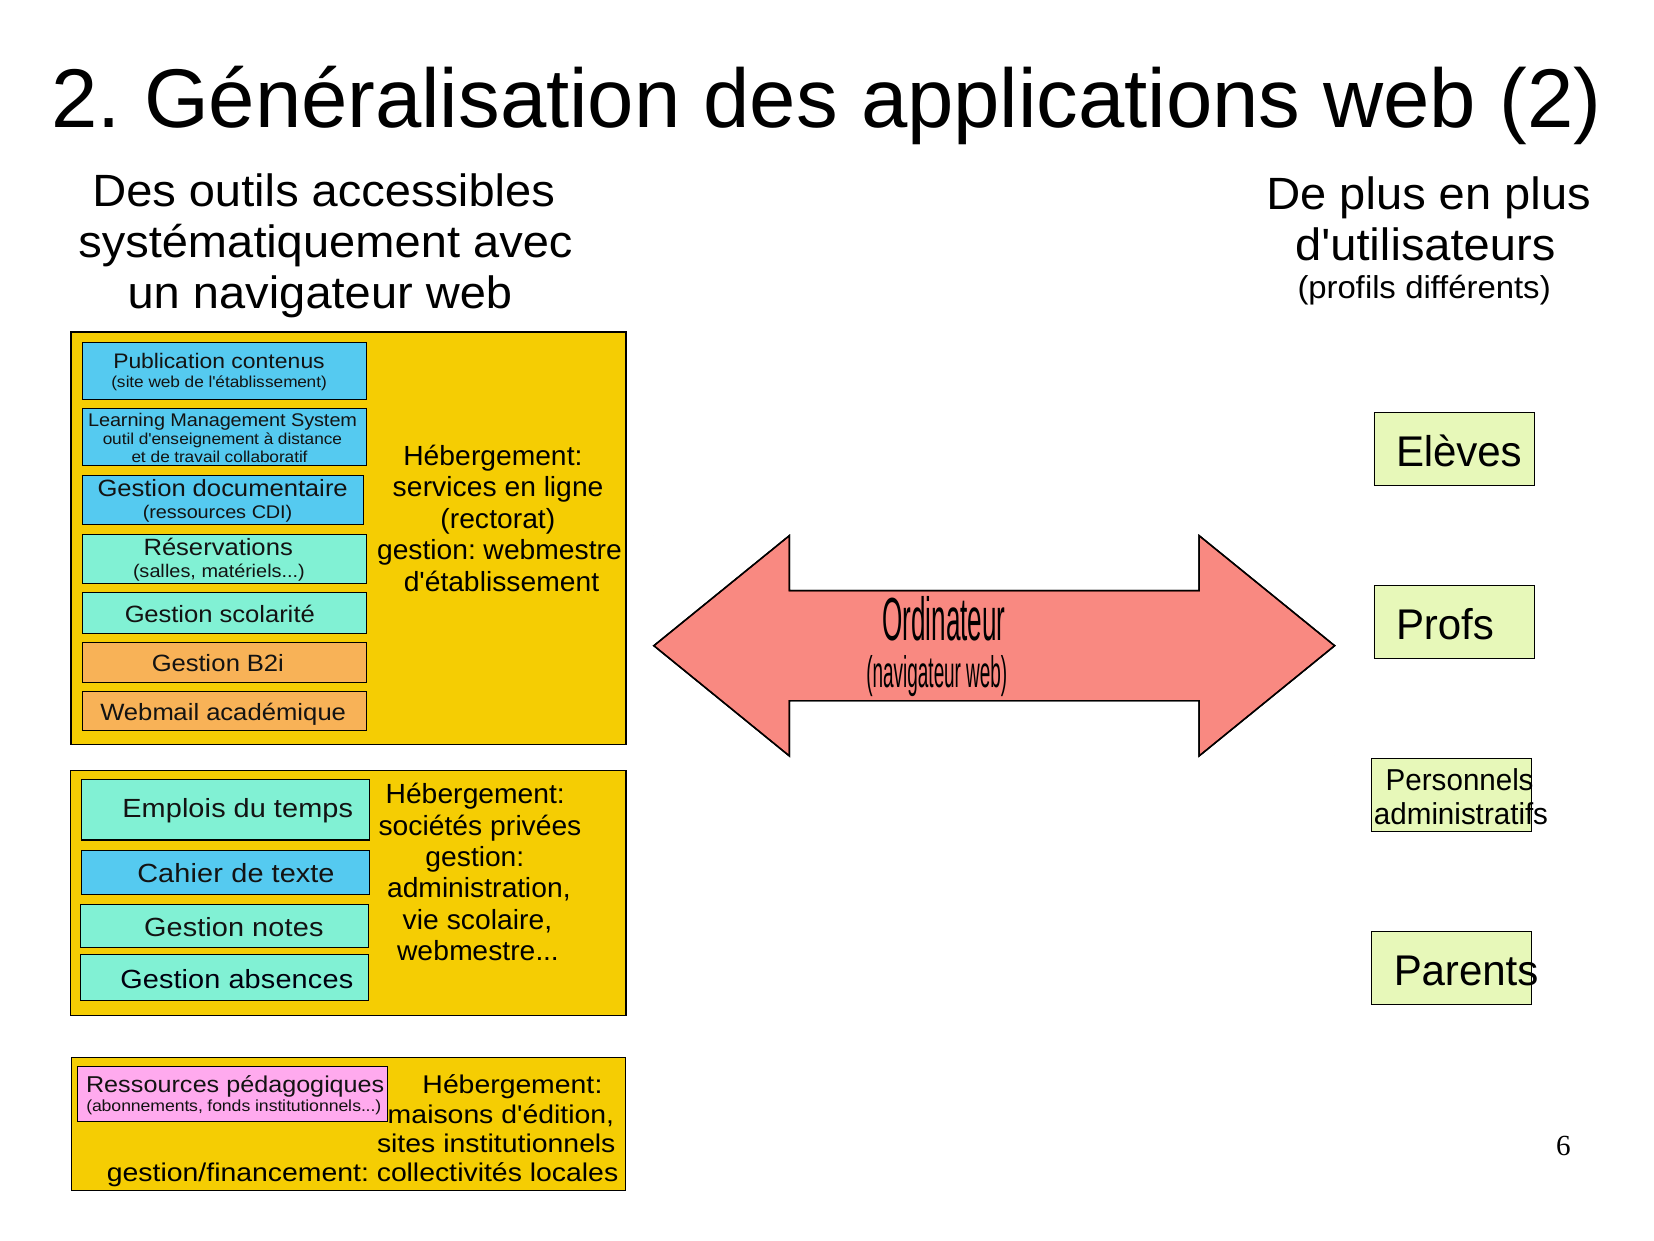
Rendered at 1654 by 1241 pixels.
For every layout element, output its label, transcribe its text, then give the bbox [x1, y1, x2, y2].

text_box gestion: [425, 841, 524, 872]
text_box gestion/financement: collectivités locales [106, 1157, 619, 1187]
text_box Ordinateur [882, 585, 1056, 654]
text_box Gestion documentaire [97, 475, 348, 502]
text_box Parents [1393, 946, 1540, 996]
text_box Des outils accessibles [92, 165, 551, 216]
text_box (navigateur web) [866, 647, 1044, 697]
text_box maisons d'édition, [387, 1099, 615, 1128]
text_box vie scolaire, [402, 904, 551, 935]
text_box sites institutionnels [377, 1128, 616, 1157]
text_box (profils différents) [1297, 269, 1554, 306]
text_box [1375, 413, 1534, 485]
text_box (site web de l'établissement) [111, 372, 323, 391]
text_box administratifs [1373, 796, 1549, 832]
text_box systématiquement avec [78, 216, 569, 267]
text_box De plus en plus [1266, 168, 1602, 219]
text_box outil d'enseignement à distance [102, 430, 343, 448]
text_box Personnels [1385, 762, 1535, 796]
text_box (abonnements, fonds institutionnels...) [86, 1097, 385, 1116]
text_box Gestion notes [144, 912, 323, 943]
text_box Publication contenus [113, 349, 325, 373]
text_box Réservations [143, 534, 293, 560]
text_box Gestion absences [120, 964, 352, 994]
text_box (rectorat) [432, 503, 554, 534]
text_box services en ligne [392, 471, 601, 503]
text_box et de travail collaboratif [131, 448, 305, 466]
text_box Hébergement: [403, 440, 597, 471]
text_box un navigateur web [127, 267, 510, 319]
text_box [1375, 586, 1534, 658]
text_box Hébergement: [422, 1070, 619, 1100]
text_box [71, 771, 626, 1016]
text_box [1372, 759, 1531, 831]
text_box Elèves [1396, 427, 1524, 476]
text_box d'établissement [396, 566, 598, 597]
text_box sociétés privées [378, 810, 579, 842]
text_box Ressources pédagogiques [86, 1071, 384, 1097]
text_box Profs [1396, 600, 1495, 650]
text_box webmestre... [397, 935, 558, 967]
text_box Learning Management System [88, 409, 359, 431]
text_box Hébergement: [385, 778, 579, 810]
text_box [656, 539, 1332, 753]
text_box administration, [386, 872, 569, 904]
text_box Webmail académique [100, 698, 346, 726]
text_box [72, 1057, 626, 1190]
text_box (salles, matériels...) [133, 560, 306, 581]
text_box [71, 332, 626, 744]
text_box d'utilisateurs [1295, 219, 1554, 270]
text_box Emplois du temps [122, 794, 352, 824]
text_box Gestion scolarité [124, 601, 316, 628]
title 2. Généralisation des applications web (2) [35, 0, 1619, 201]
text_box [1372, 932, 1531, 1004]
text_box gestion: webmestre [377, 534, 620, 566]
text_box Gestion B2i [151, 650, 284, 677]
text_box (ressources CDI) [142, 501, 293, 523]
text_box Cahier de texte [137, 859, 334, 889]
